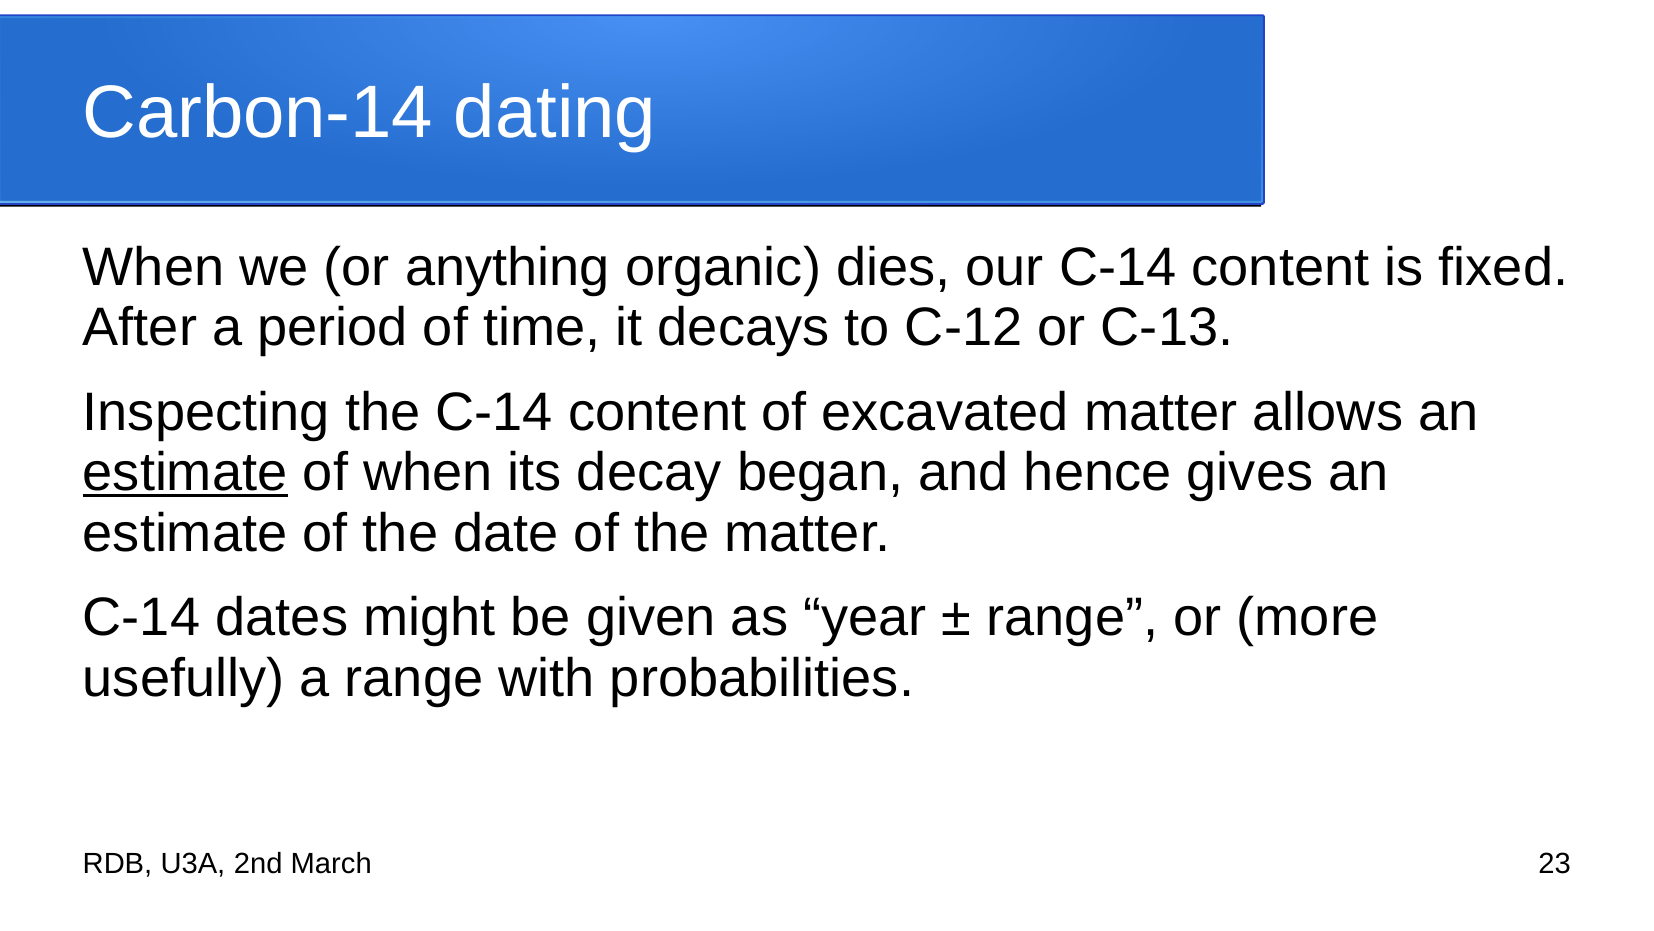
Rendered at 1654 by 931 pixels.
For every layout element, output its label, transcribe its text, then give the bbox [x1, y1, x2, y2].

title Carbon-14 dating [82, 35, 1235, 189]
list When we (or anything organic) dies, our C-14 content is fixed. After a period of time, it decays to C-12 or C-13. Inspecting the C-14 content of excavated matter allows an estimate of when its decay began, and hence gives an estimate of the date of the matter. C-14 dates might be given as “year ± range”, or (more usefully) a range with probabilities. [82, 236, 1571, 776]
